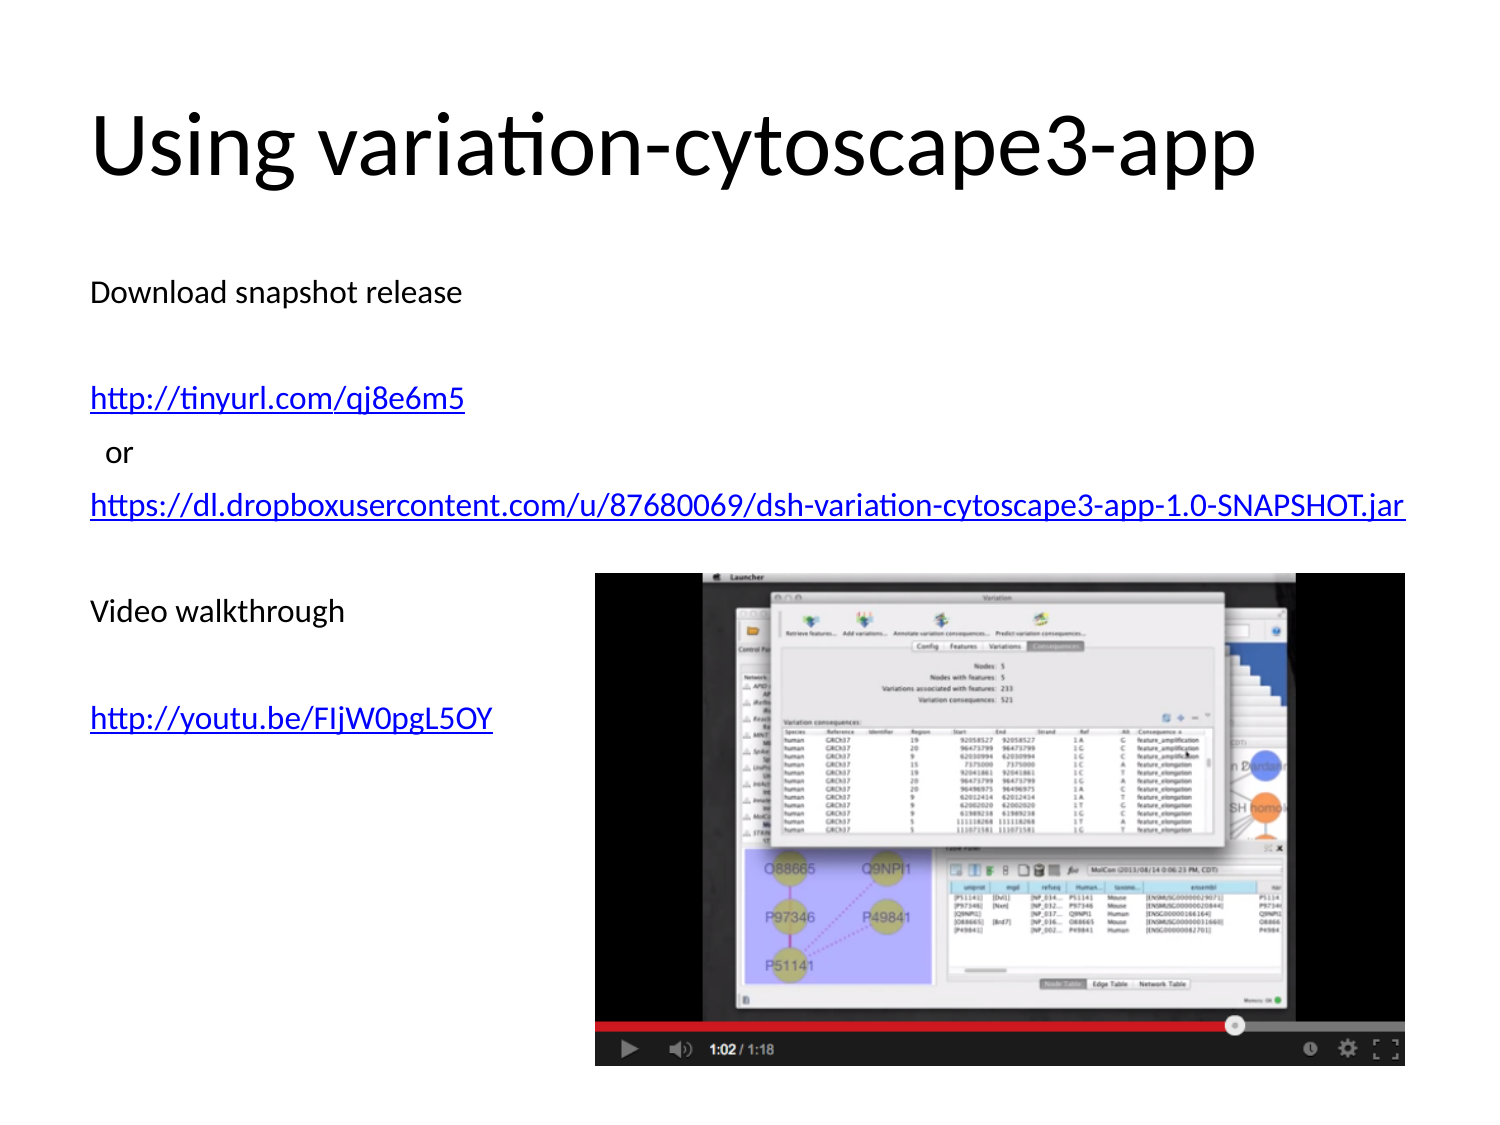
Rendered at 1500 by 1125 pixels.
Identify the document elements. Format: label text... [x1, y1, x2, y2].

title Using variation-cytoscape3-app [75, 45, 1425, 233]
list Download snapshot release http://tinyurl.com/qj8e6m5 or https://dl.dropboxusercontent.com/u/87680069/dsh-variation-cytoscape3-app-1.0-SNAPSHOT.jar Video walkthrough http://youtu.be/FIjW0pgL5OY [75, 262, 1425, 1005]
picture [595, 573, 1405, 1067]
